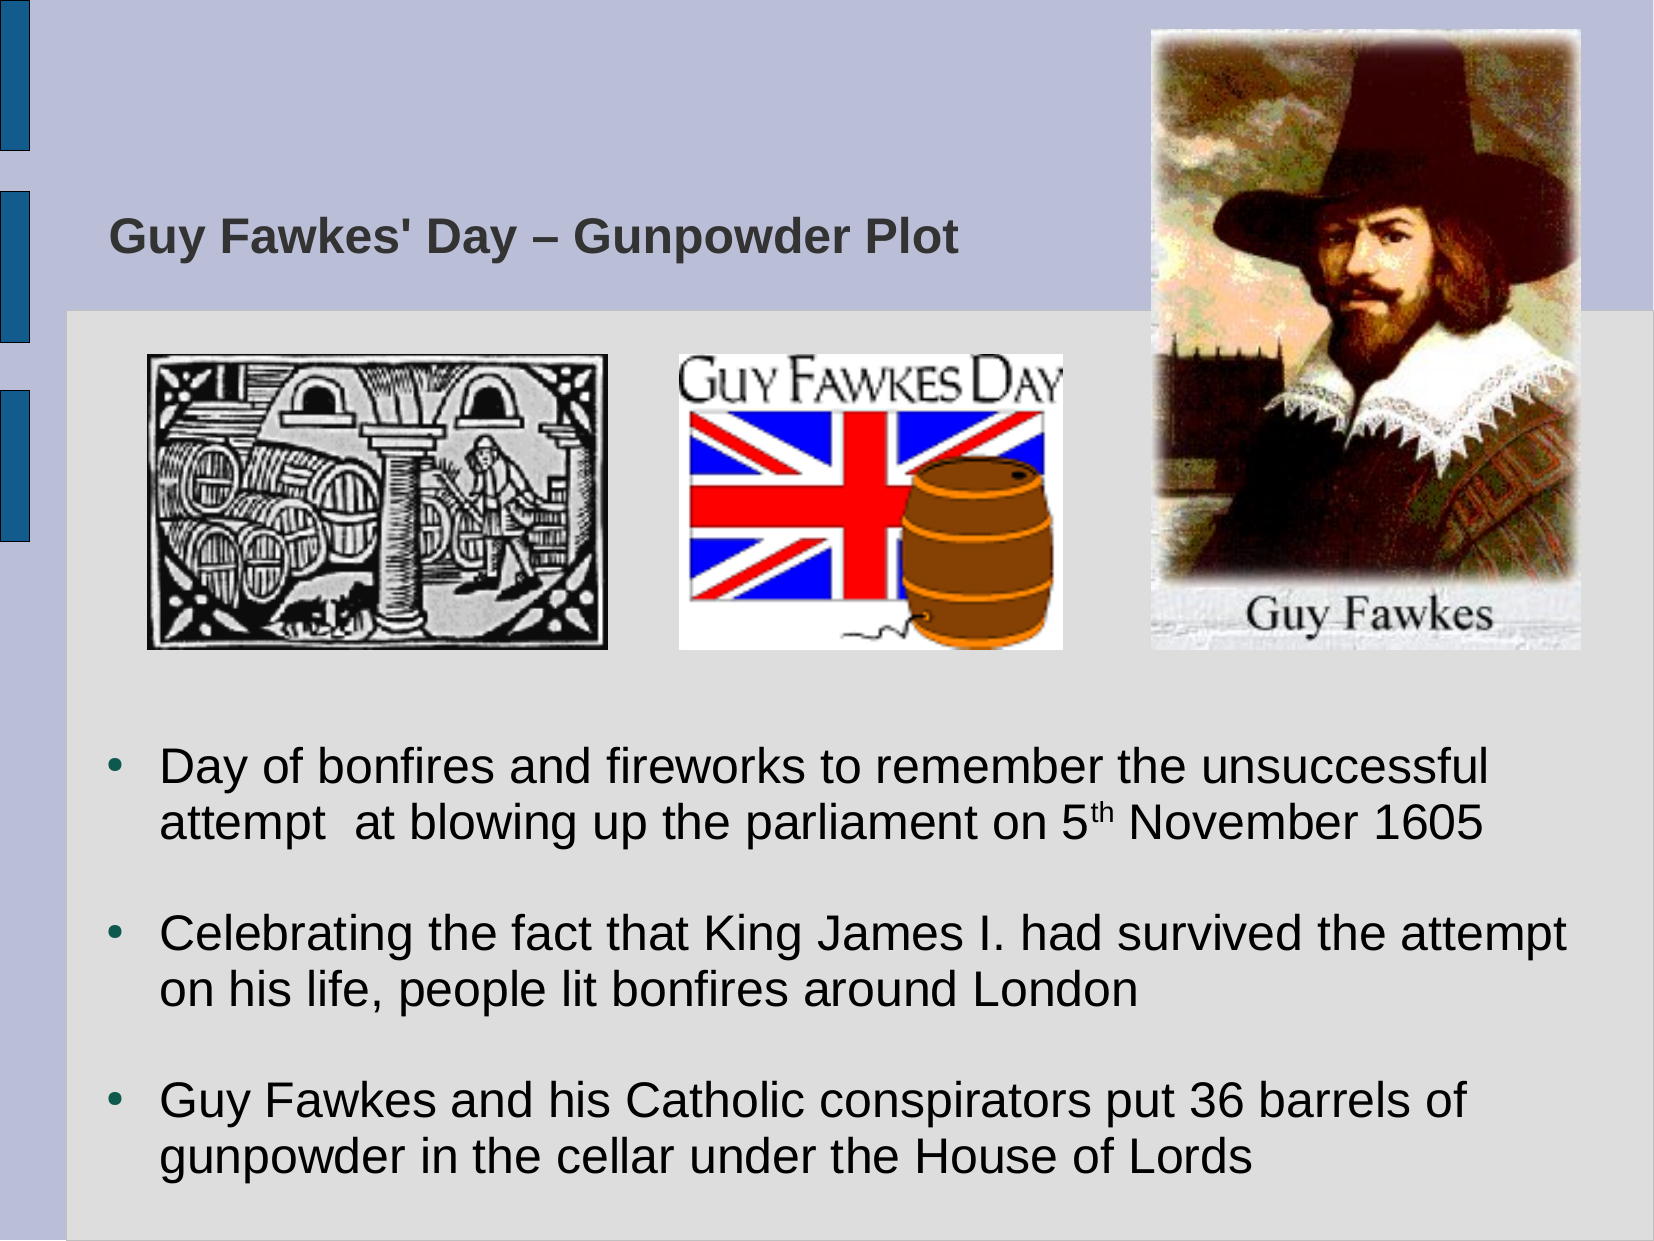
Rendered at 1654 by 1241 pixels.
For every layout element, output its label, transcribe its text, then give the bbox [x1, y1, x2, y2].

picture [679, 354, 1063, 650]
picture [147, 354, 608, 650]
list Day of bonfires and fireworks to remember the unsuccessful attempt at blowing up the parliament on 5th November 1605 Celebrating the fact that King James I. had survived the attempt on his life, people lit bonfires around London Guy Fawkes and his Catholic conspirators put 36 barrels of gunpowder in the cellar under the House of Lords [88, 738, 1625, 1241]
picture [1151, 29, 1581, 650]
title Guy Fawkes' Day – Gunpowder Plot [0, 206, 1151, 266]
